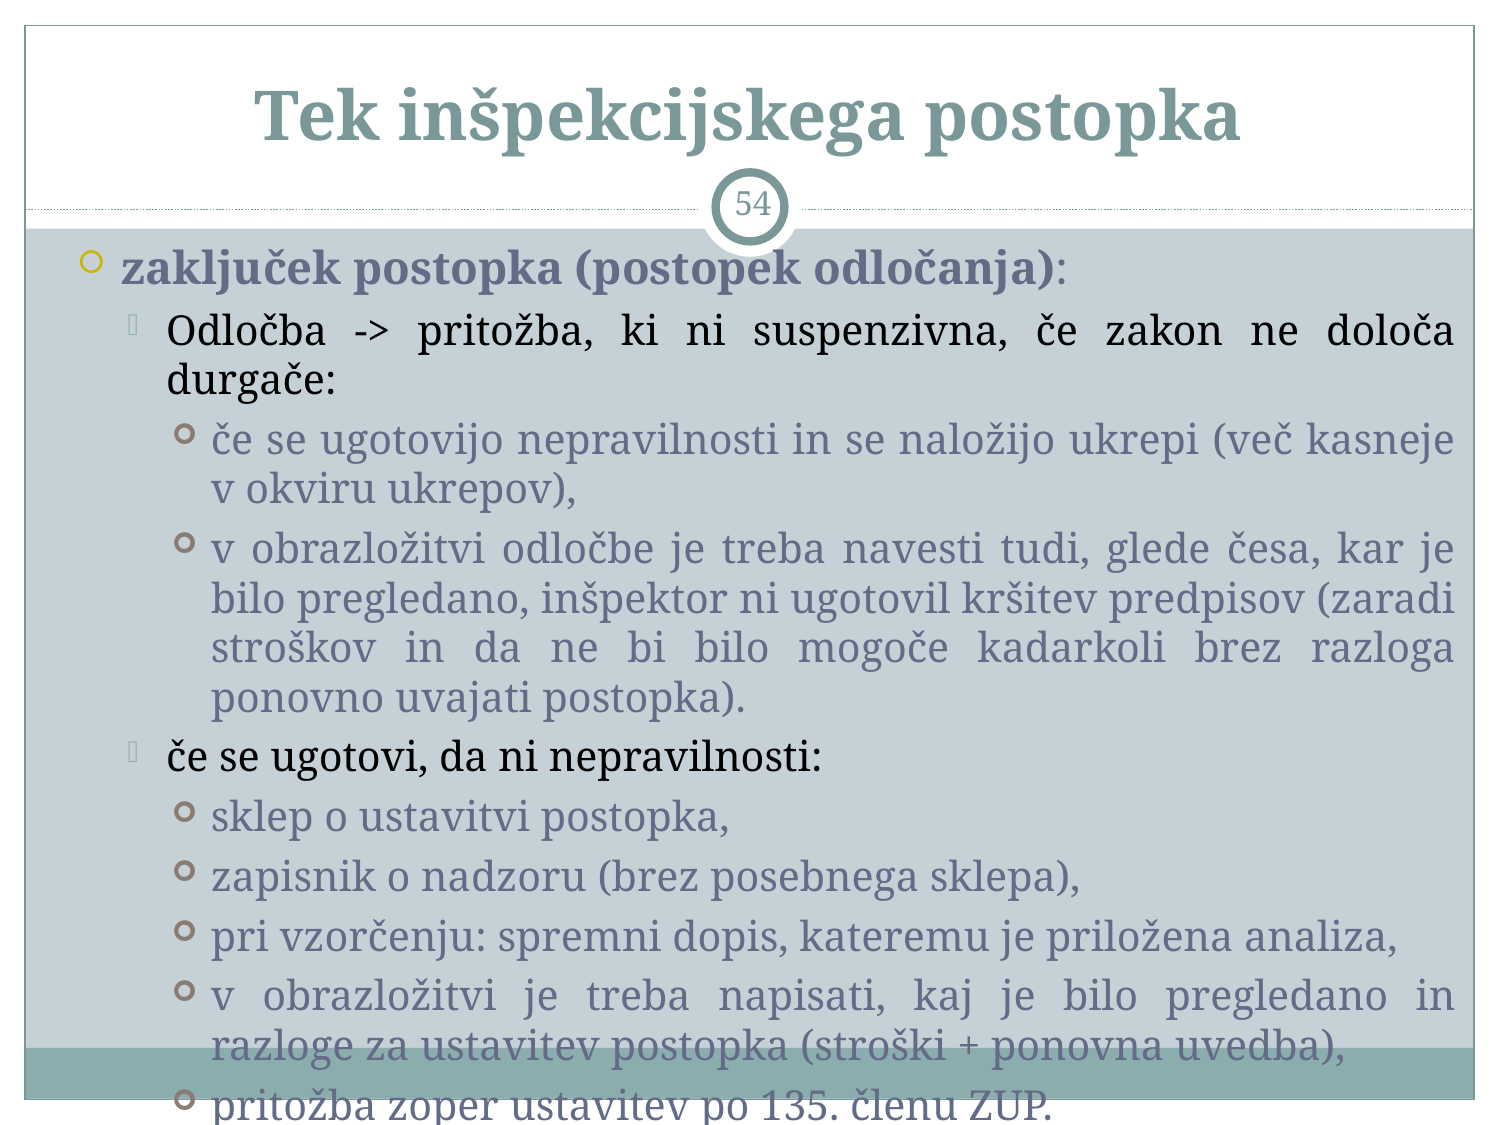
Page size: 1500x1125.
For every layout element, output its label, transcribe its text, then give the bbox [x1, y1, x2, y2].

title Tek inšpekcijskega postopka [49, 37, 1450, 162]
list zaključek postopka (postopek odločanja): Odločba -> pritožba, ki ni suspenzivna, če zakon ne določa durgače: če se ugotovijo nepravilnosti in se naložijo ukrepi (več kasneje v okviru ukrepov), v obrazložitvi odločbe je treba navesti tudi, glede česa, kar je bilo pregledano, inšpektor ni ugotovil kršitev predpisov (zaradi stroškov in da ne bi bilo mogoče kadarkoli brez razloga ponovno uvajati postopka). če se ugotovi, da ni nepravilnosti: sklep o ustavitvi postopka, zapisnik o nadzoru (brez posebnega sklepa), pri vzorčenju: spremni dopis, kateremu je priložena analiza, v obrazložitvi je treba napisati, kaj je bilo pregledano in razloge za ustavitev postopka (stroški + ponovna uvedba), pritožba zoper ustavitev po 135. členu ZUP. [17, 231, 1471, 1046]
text_box <number> [715, 168, 791, 241]
